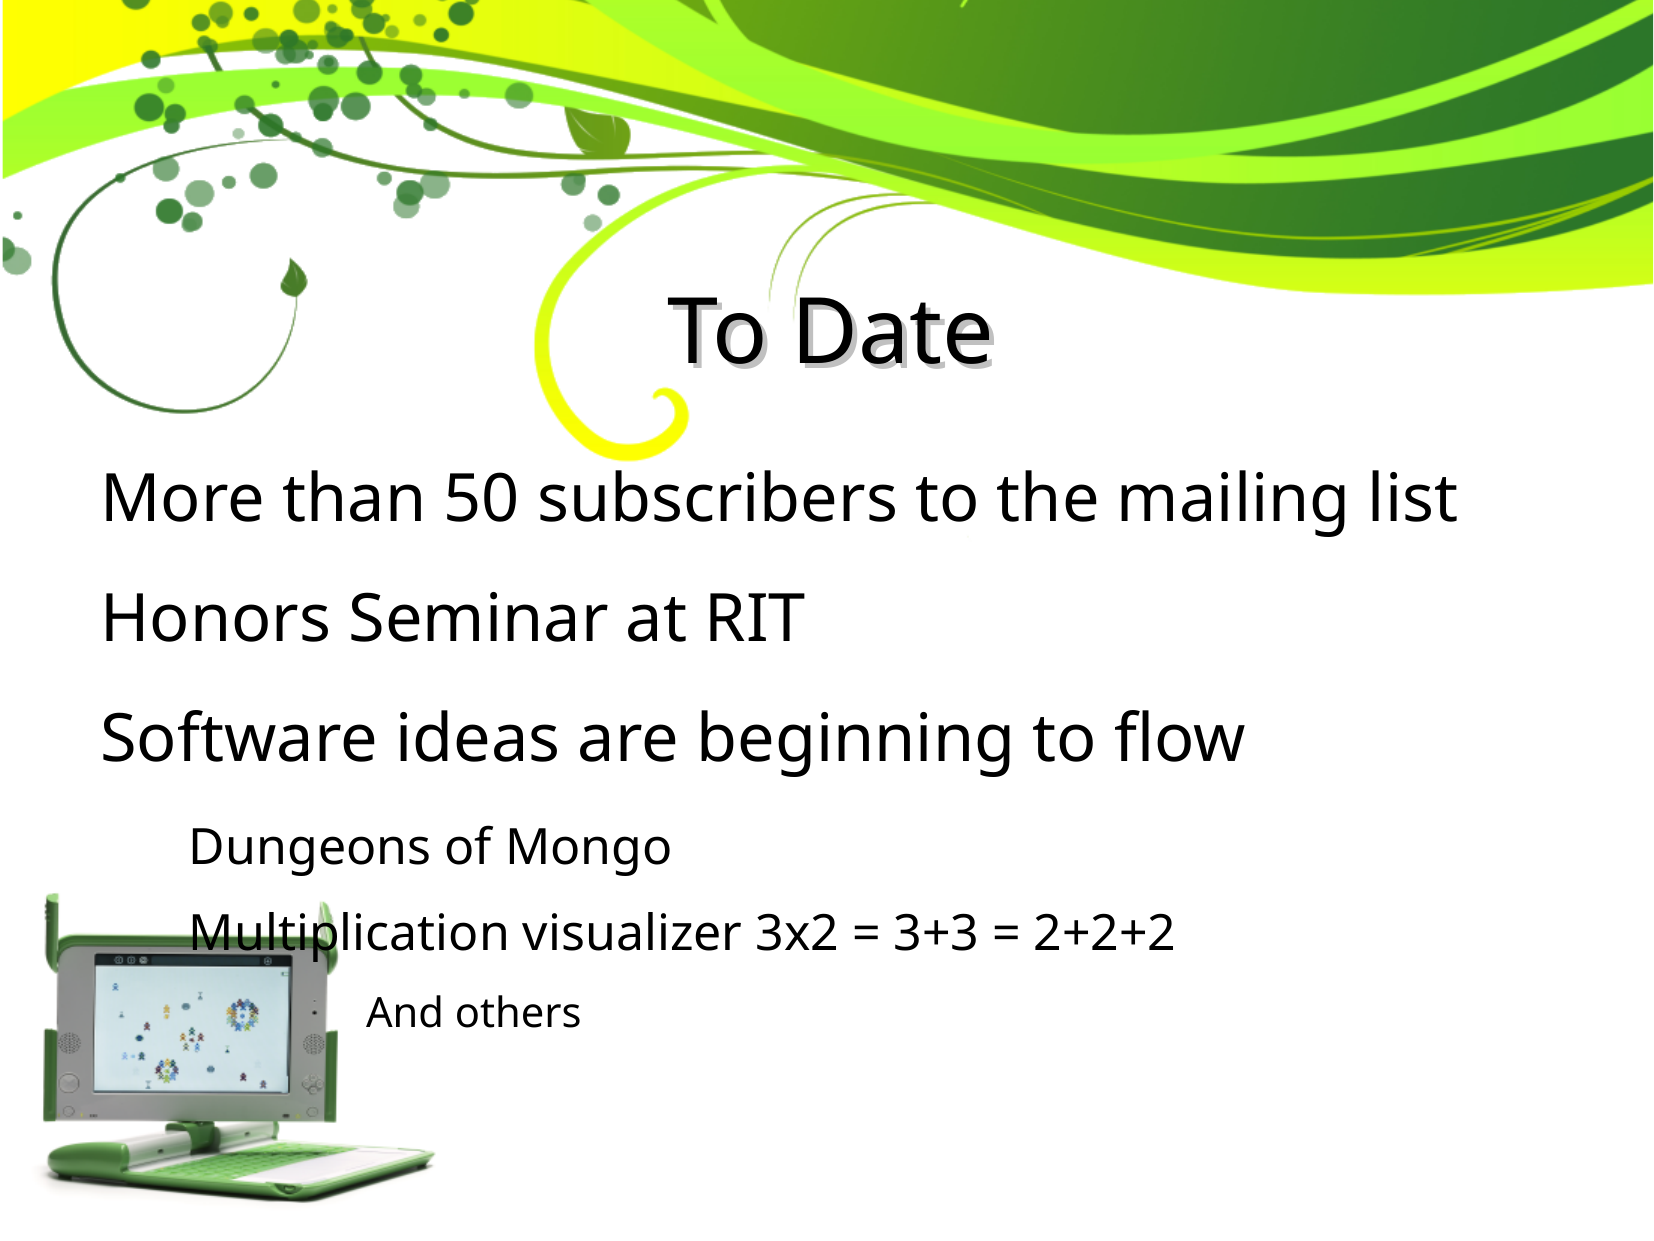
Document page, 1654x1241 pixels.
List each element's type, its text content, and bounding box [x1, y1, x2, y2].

list More than 50 subscribers to the mailing list Honors Seminar at RIT Software ideas are beginning to flow Dungeons of Mongo Multiplication visualizer 3x2 = 3+3 = 2+2+2 And others [82, 450, 1571, 1095]
title To Date [87, 232, 1576, 425]
picture [0, 0, 1654, 1241]
